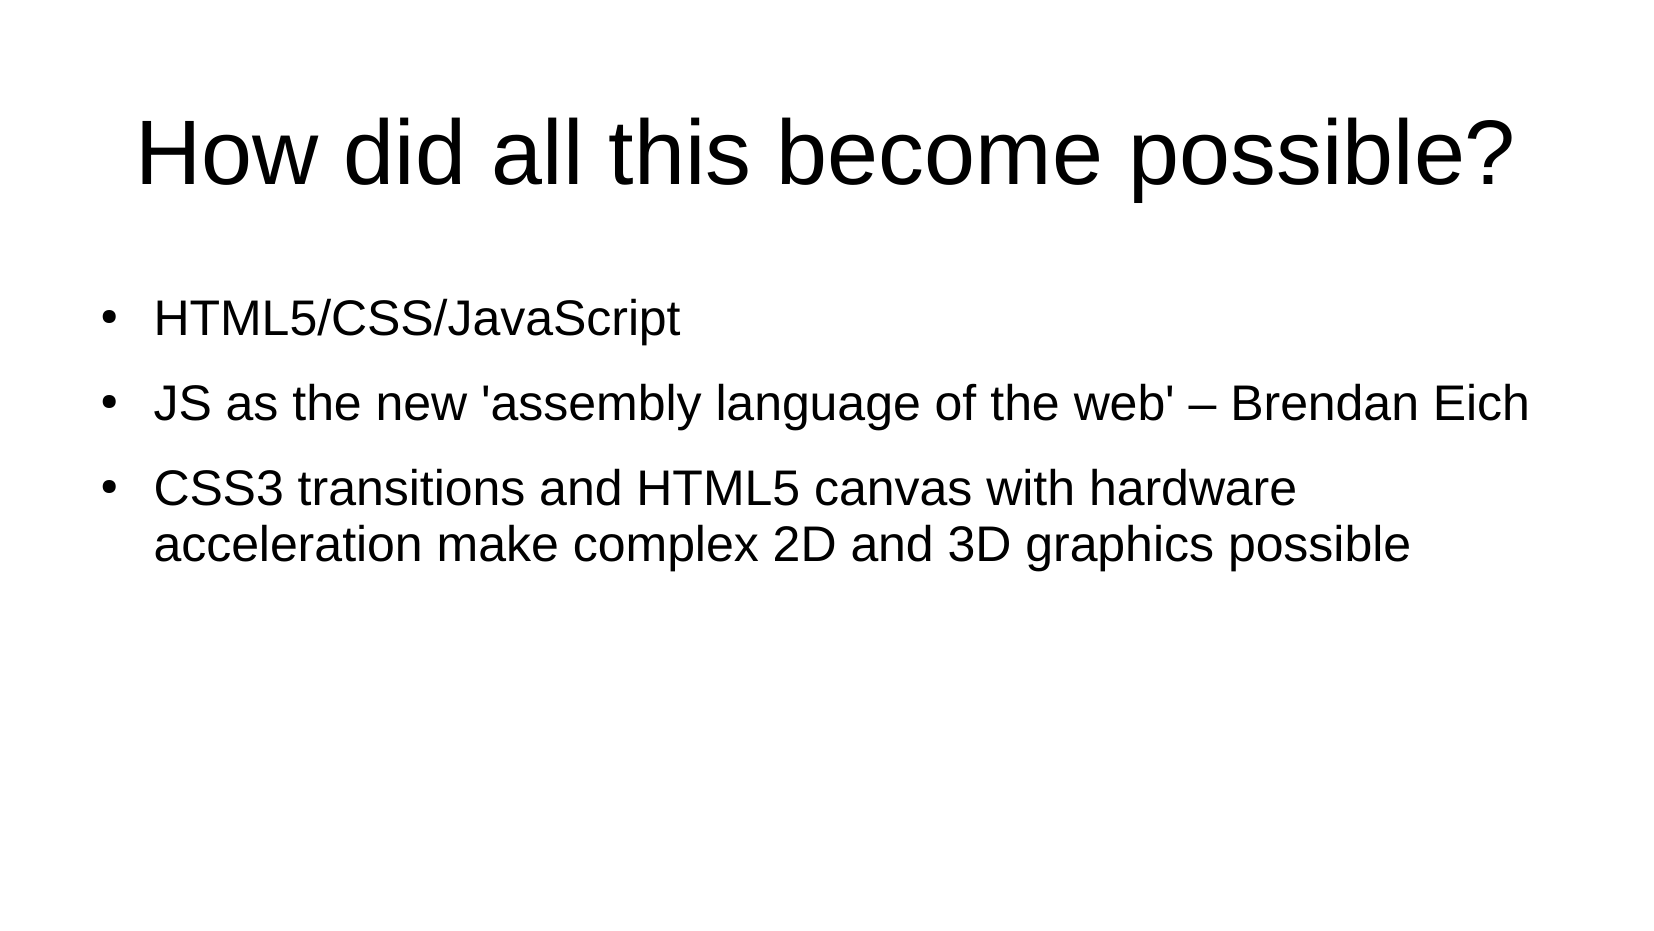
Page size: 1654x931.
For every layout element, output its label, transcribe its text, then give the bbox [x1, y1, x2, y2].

title How did all this become possible? [82, 49, 1571, 257]
list HTML5/CSS/JavaScript JS as the new 'assembly language of the web' – Brendan Eich CSS3 transitions and HTML5 canvas with hardware acceleration make complex 2D and 3D graphics possible [82, 290, 1538, 931]
